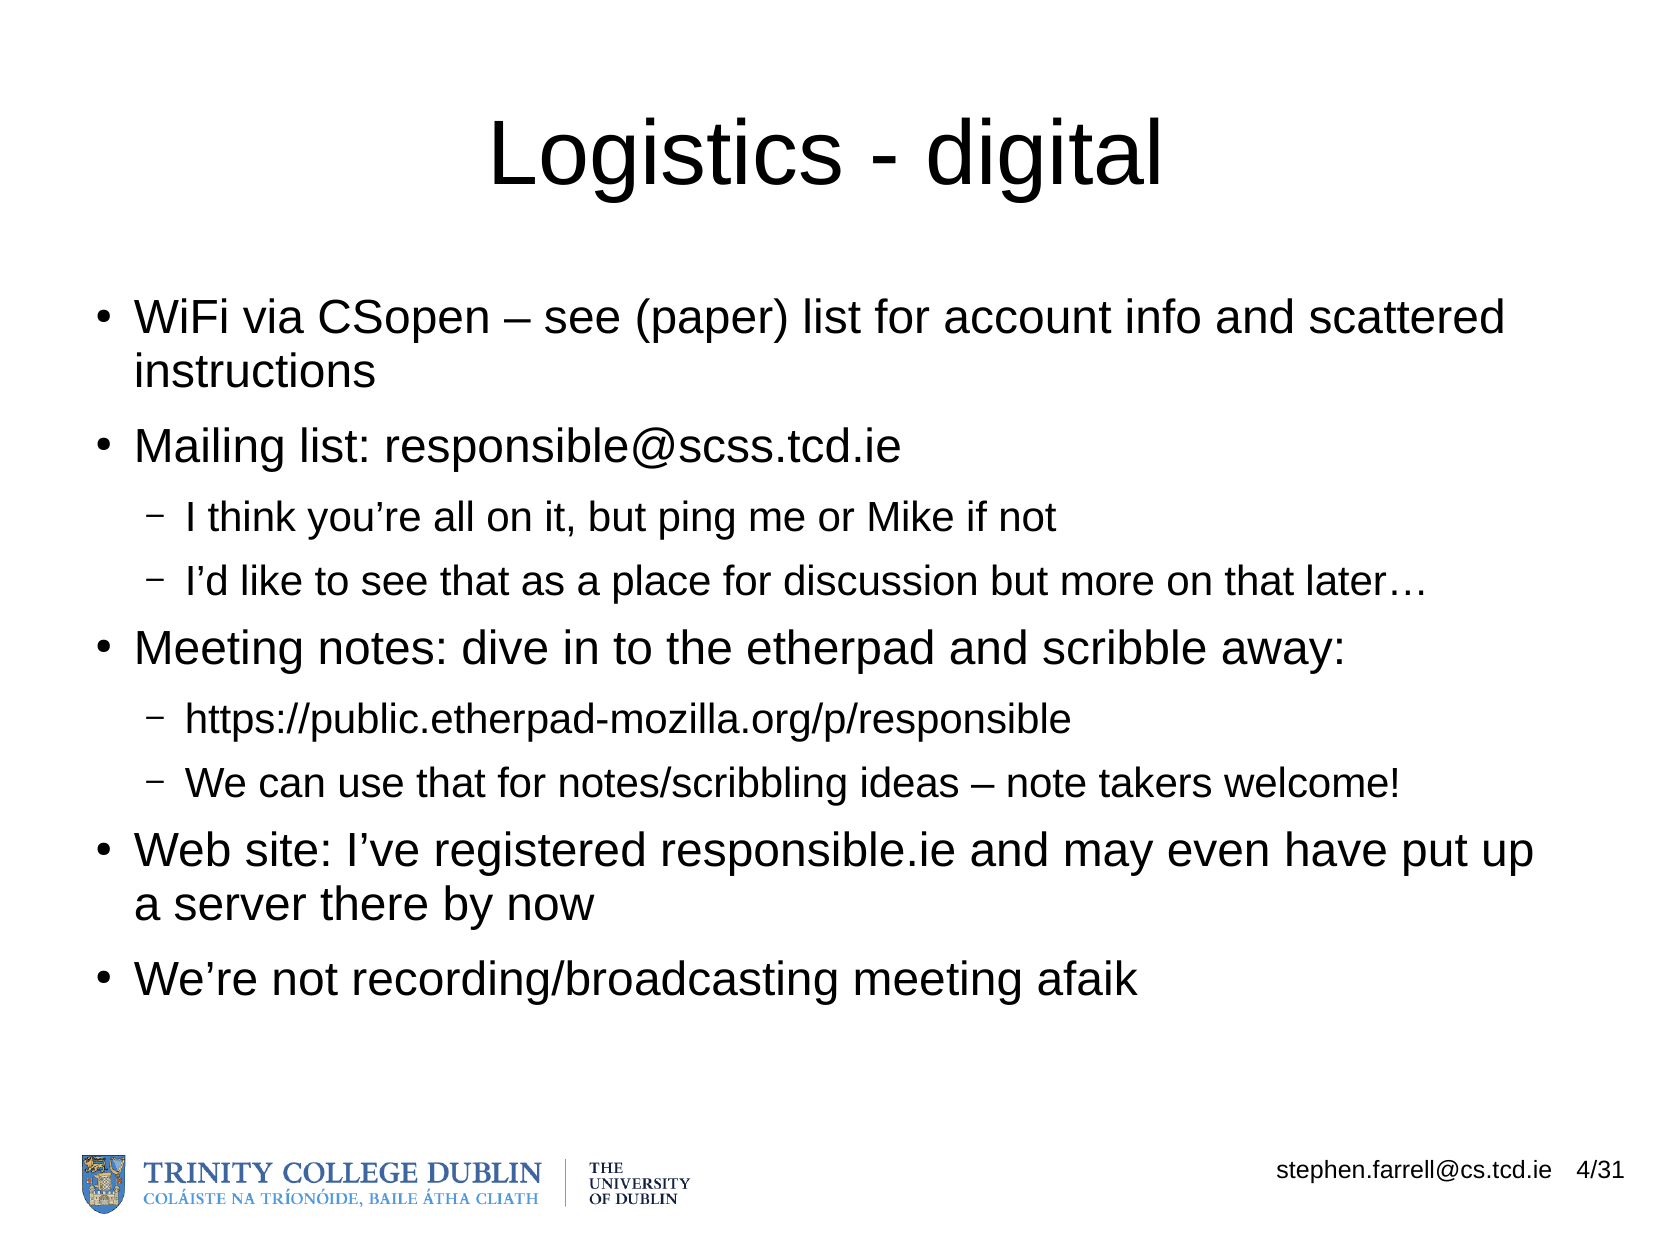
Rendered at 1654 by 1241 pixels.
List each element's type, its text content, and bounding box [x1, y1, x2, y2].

picture [82, 1155, 694, 1214]
list WiFi via CSopen – see (paper) list for account info and scattered instructions Mailing list: responsible@scss.tcd.ie I think you’re all on it, but ping me or Mike if not I’d like to see that as a place for discussion but more on that later… Meeting notes: dive in to the etherpad and scribble away: https://public.etherpad-mozilla.org/p/responsible We can use that for notes/scribbling ideas – note takers welcome! Web site: I’ve registered responsible.ie and may even have put up a server there by now We’re not recording/broadcasting meeting afaik [82, 290, 1571, 1010]
title Logistics - digital [82, 49, 1571, 257]
